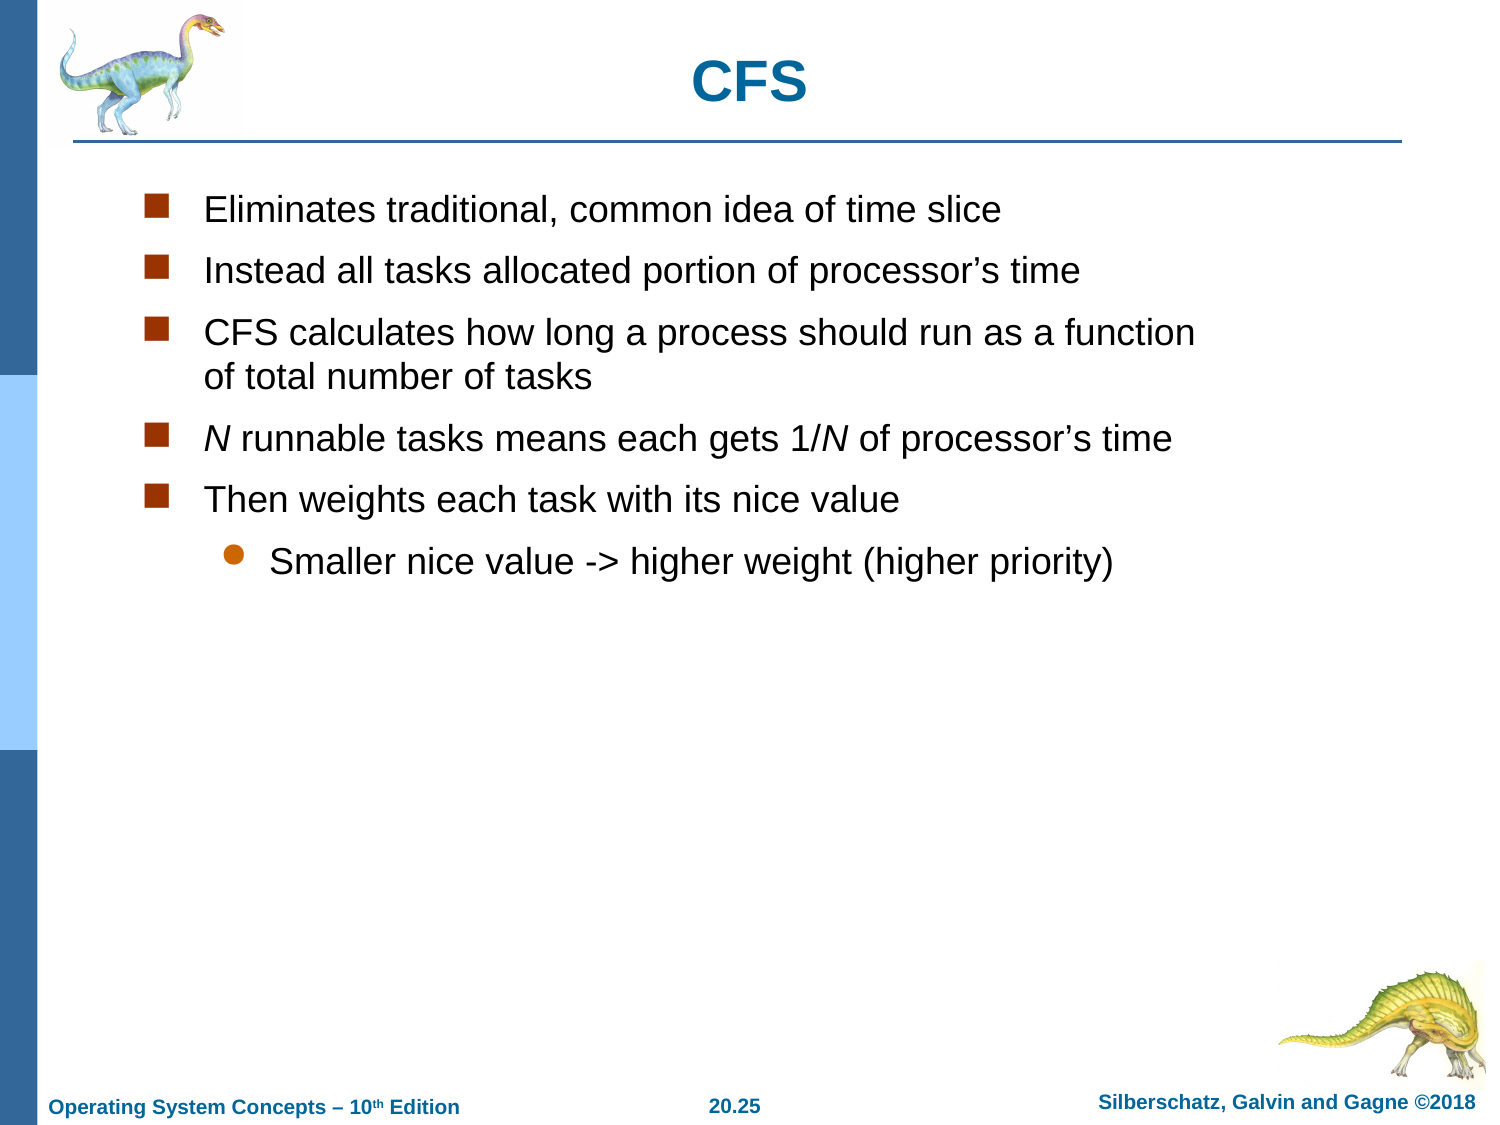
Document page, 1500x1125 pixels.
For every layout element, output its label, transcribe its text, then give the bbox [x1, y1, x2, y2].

picture [46, 0, 243, 149]
list Eliminates traditional, common idea of time slice Instead all tasks allocated portion of processor’s time CFS calculates how long a process should run as a function of total number of tasks N runnable tasks means each gets 1/N of processor’s time Then weights each task with its nice value Smaller nice value -> higher weight (higher priority) [132, 177, 1239, 946]
title CFS [75, 26, 1426, 122]
picture [1415, 1094, 1423, 1099]
picture [1275, 959, 1486, 1090]
